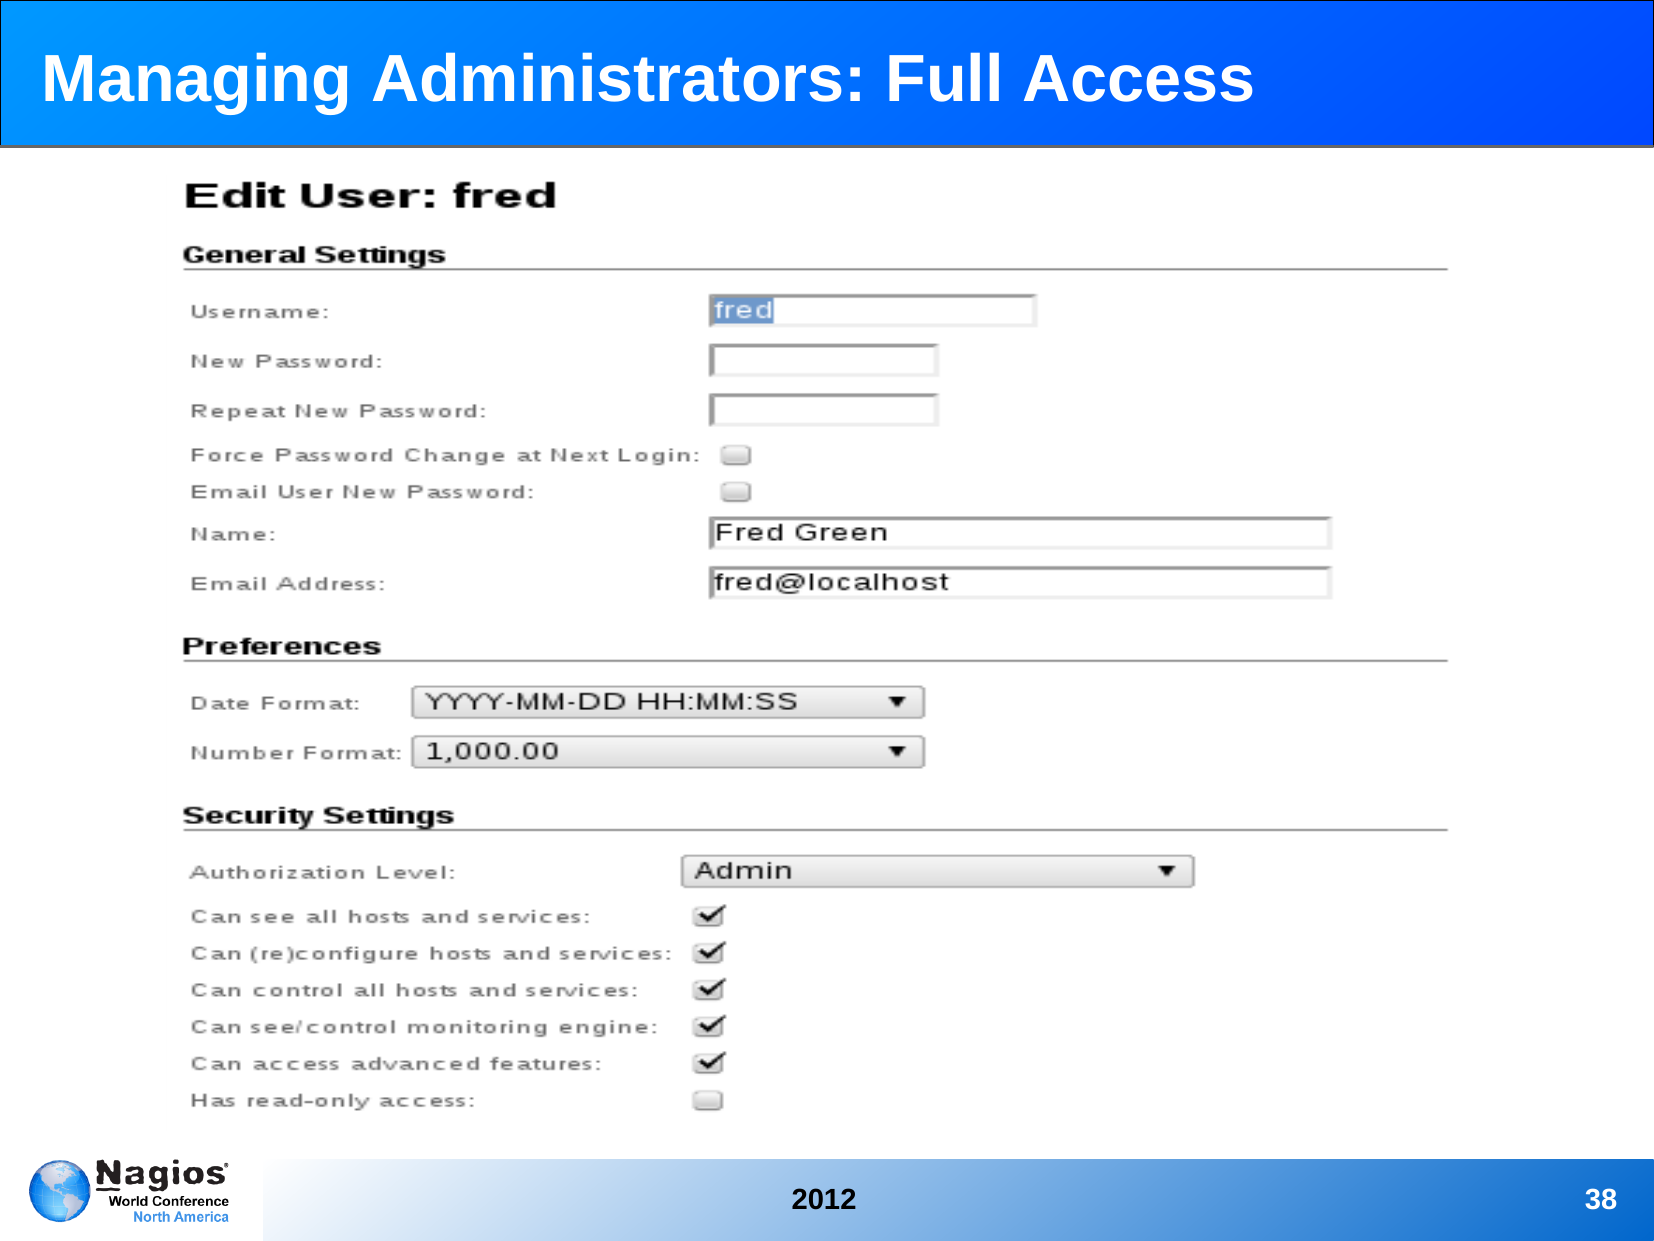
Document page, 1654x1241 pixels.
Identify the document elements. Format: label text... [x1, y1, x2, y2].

title Managing Administrators: Full Access [41, 36, 1491, 120]
picture [29, 1159, 229, 1235]
picture [165, 175, 1530, 1131]
